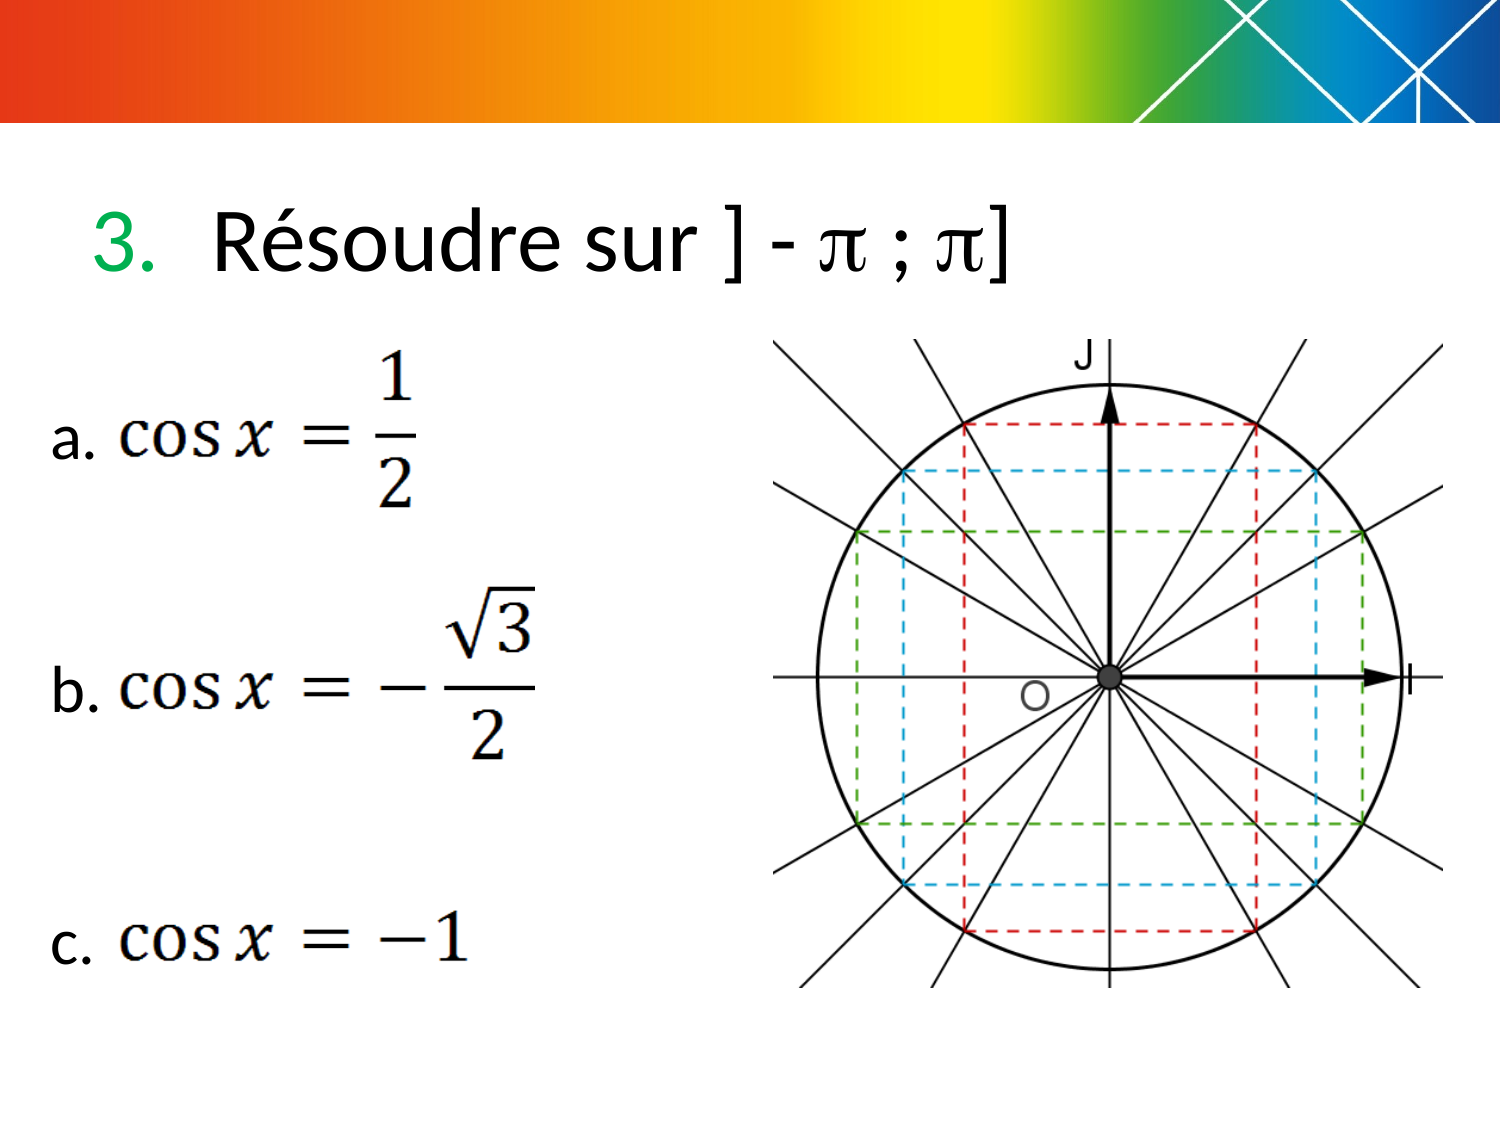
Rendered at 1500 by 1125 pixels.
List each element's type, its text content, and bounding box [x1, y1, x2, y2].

picture [773, 339, 1443, 988]
text_box a. b. c. [35, 385, 821, 1125]
picture [0, 0, 1359, 123]
title Résoudre sur ] -  ; ] [75, 163, 1426, 305]
picture [117, 890, 472, 993]
picture [117, 339, 416, 522]
picture [117, 571, 535, 774]
picture [1340, 0, 1500, 123]
